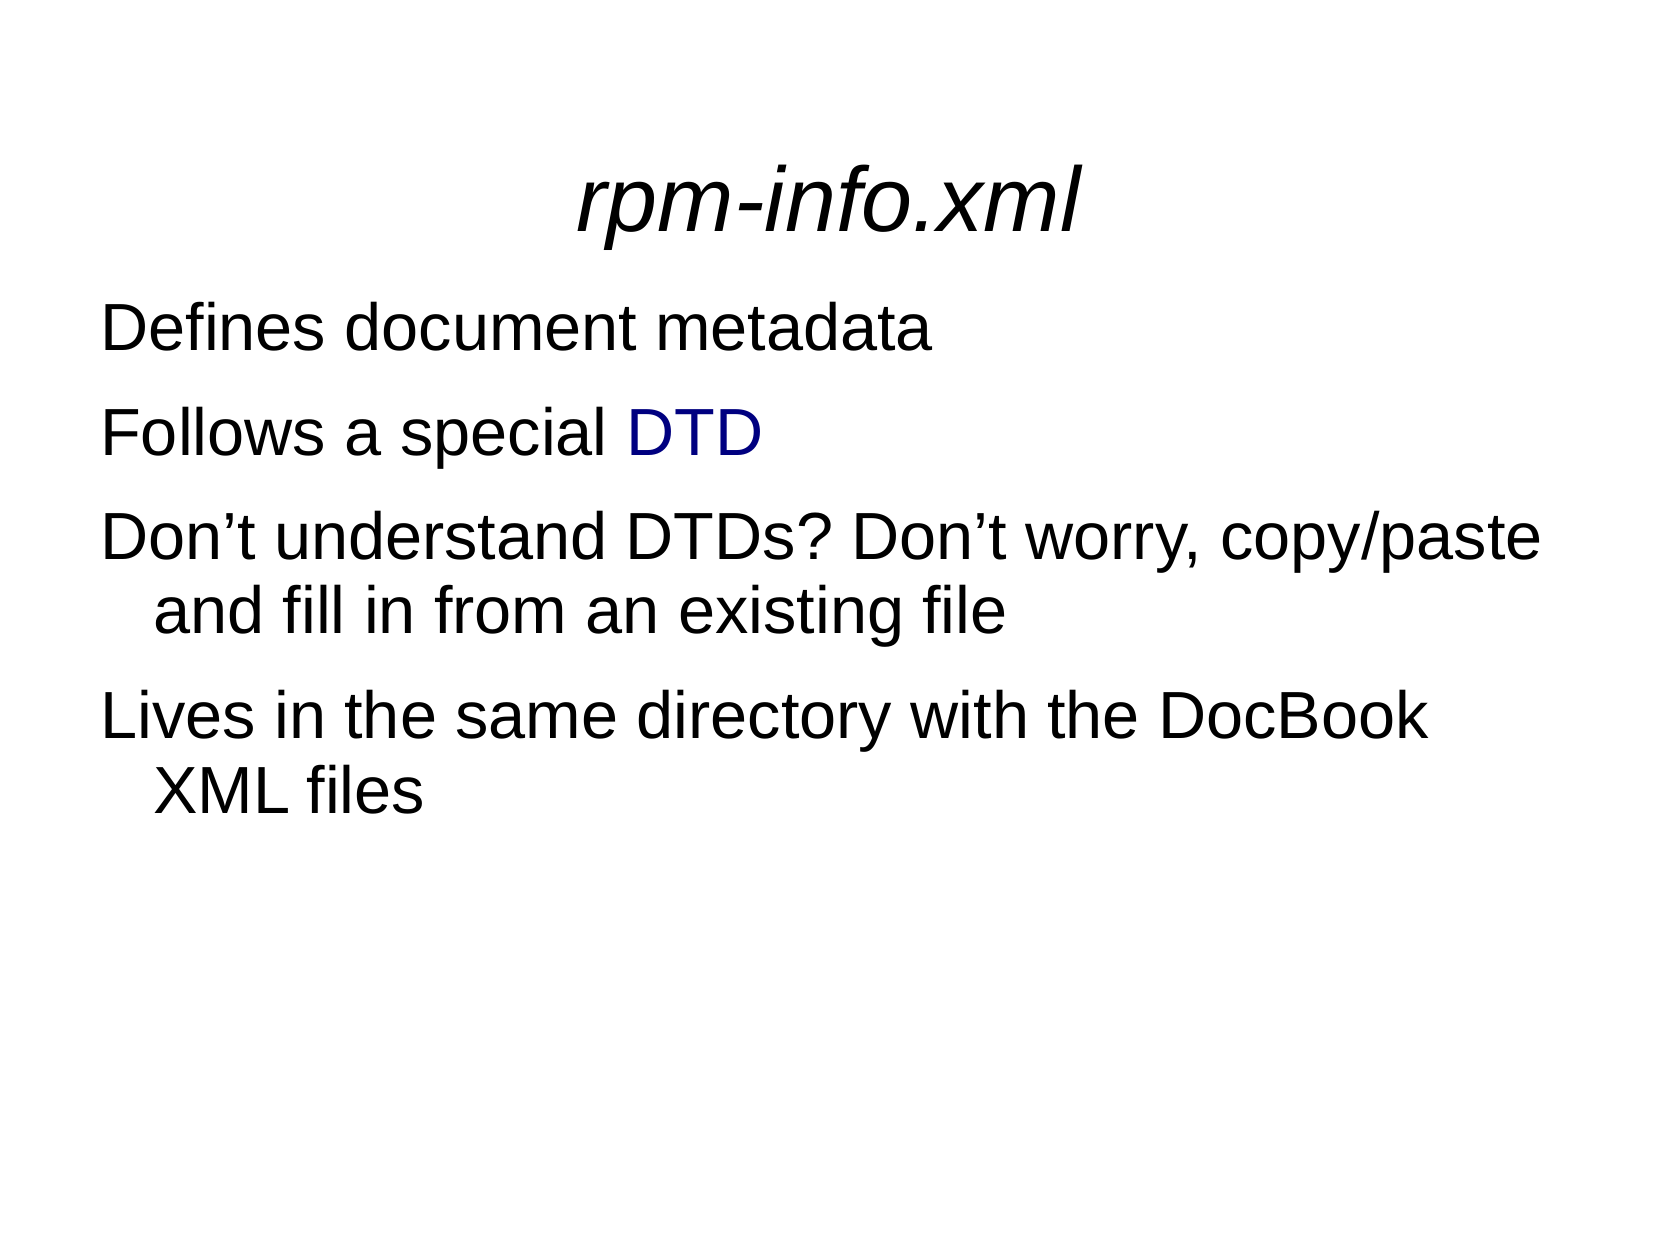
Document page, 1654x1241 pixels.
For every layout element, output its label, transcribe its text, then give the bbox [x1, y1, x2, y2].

list Defines document metadata Follows a special DTD Don’t understand DTDs? Don’t worry, copy/paste and fill in from an existing file Lives in the same directory with the DocBook XML files [82, 290, 1571, 1109]
title rpm-info.xml [82, 96, 1576, 304]
